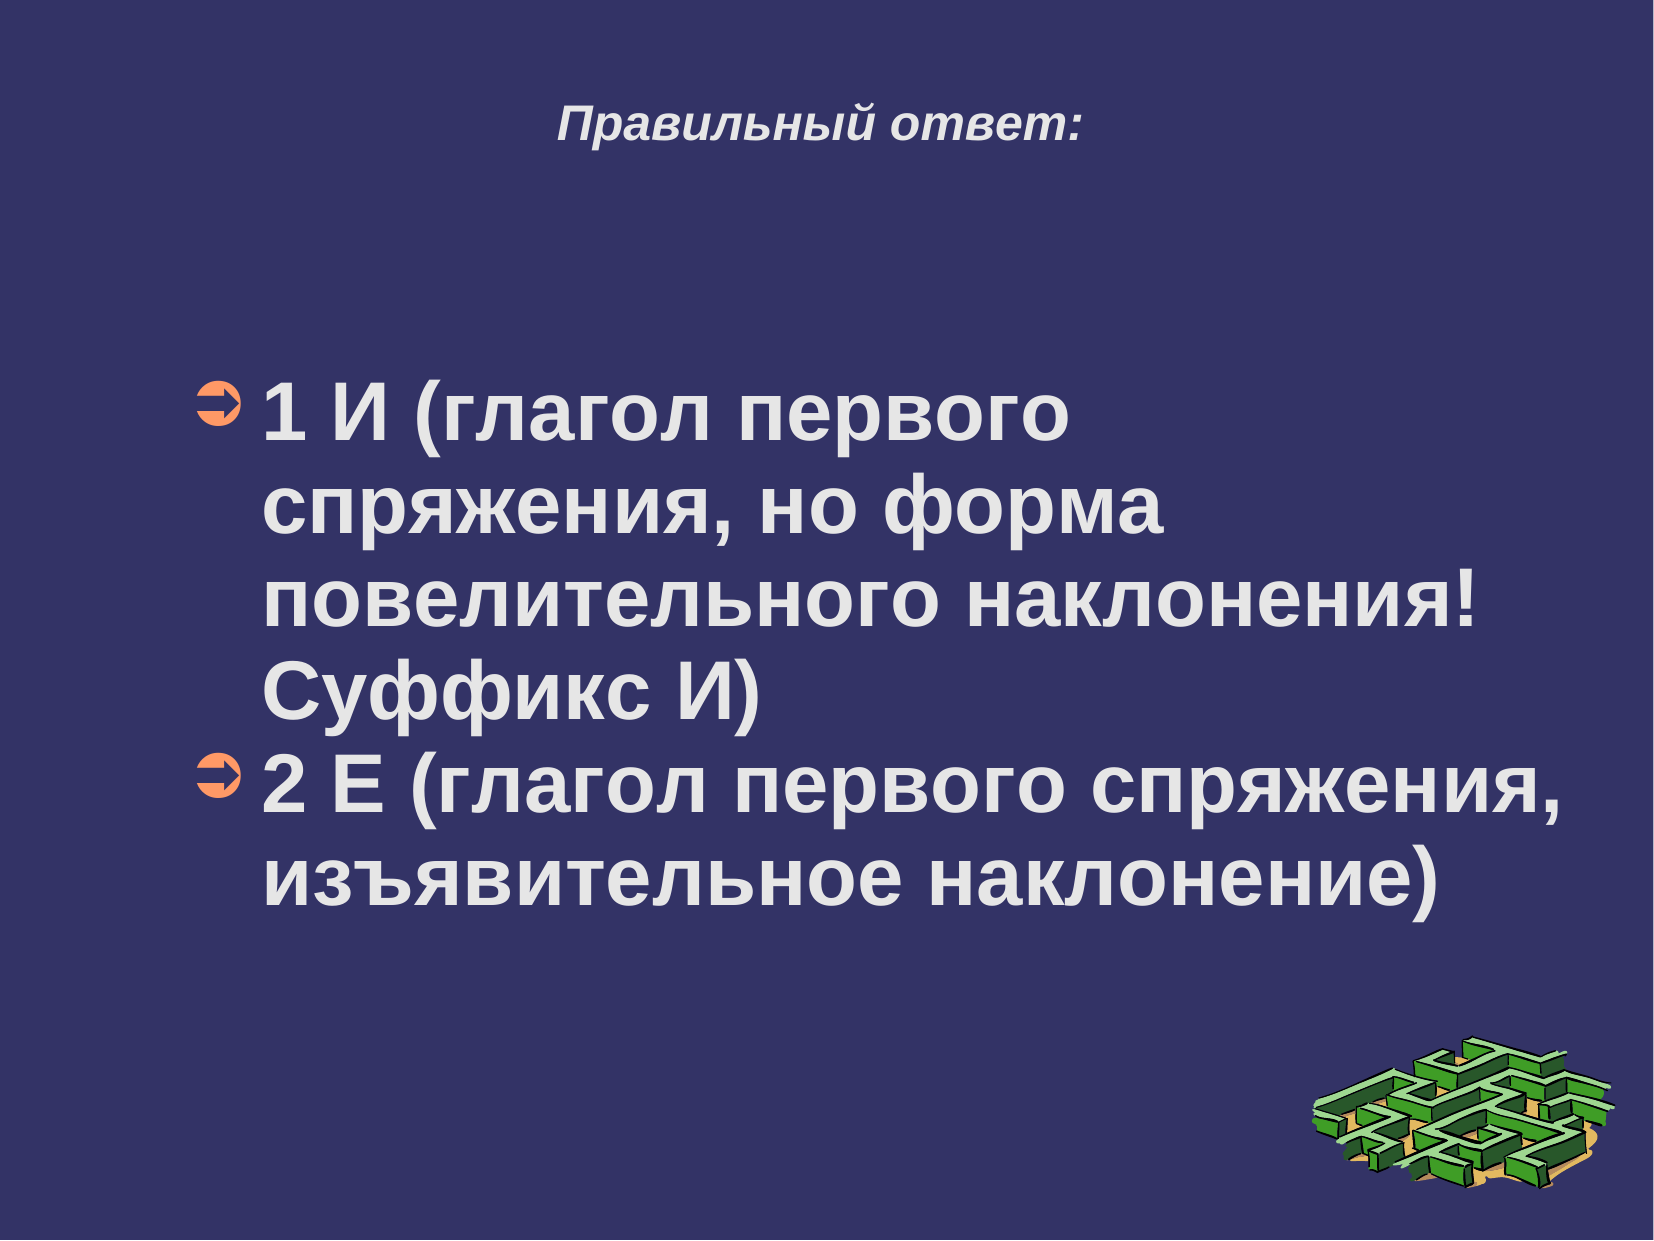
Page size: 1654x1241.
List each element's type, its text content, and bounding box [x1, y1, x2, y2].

list 1 И (глагол первого спряжения, но форма повелительного наклонения! Суффикс И) 2 Е (глагол первого спряжения, изъявительное наклонение) [178, 364, 1570, 1147]
title Правильный ответ: [121, 19, 1534, 227]
